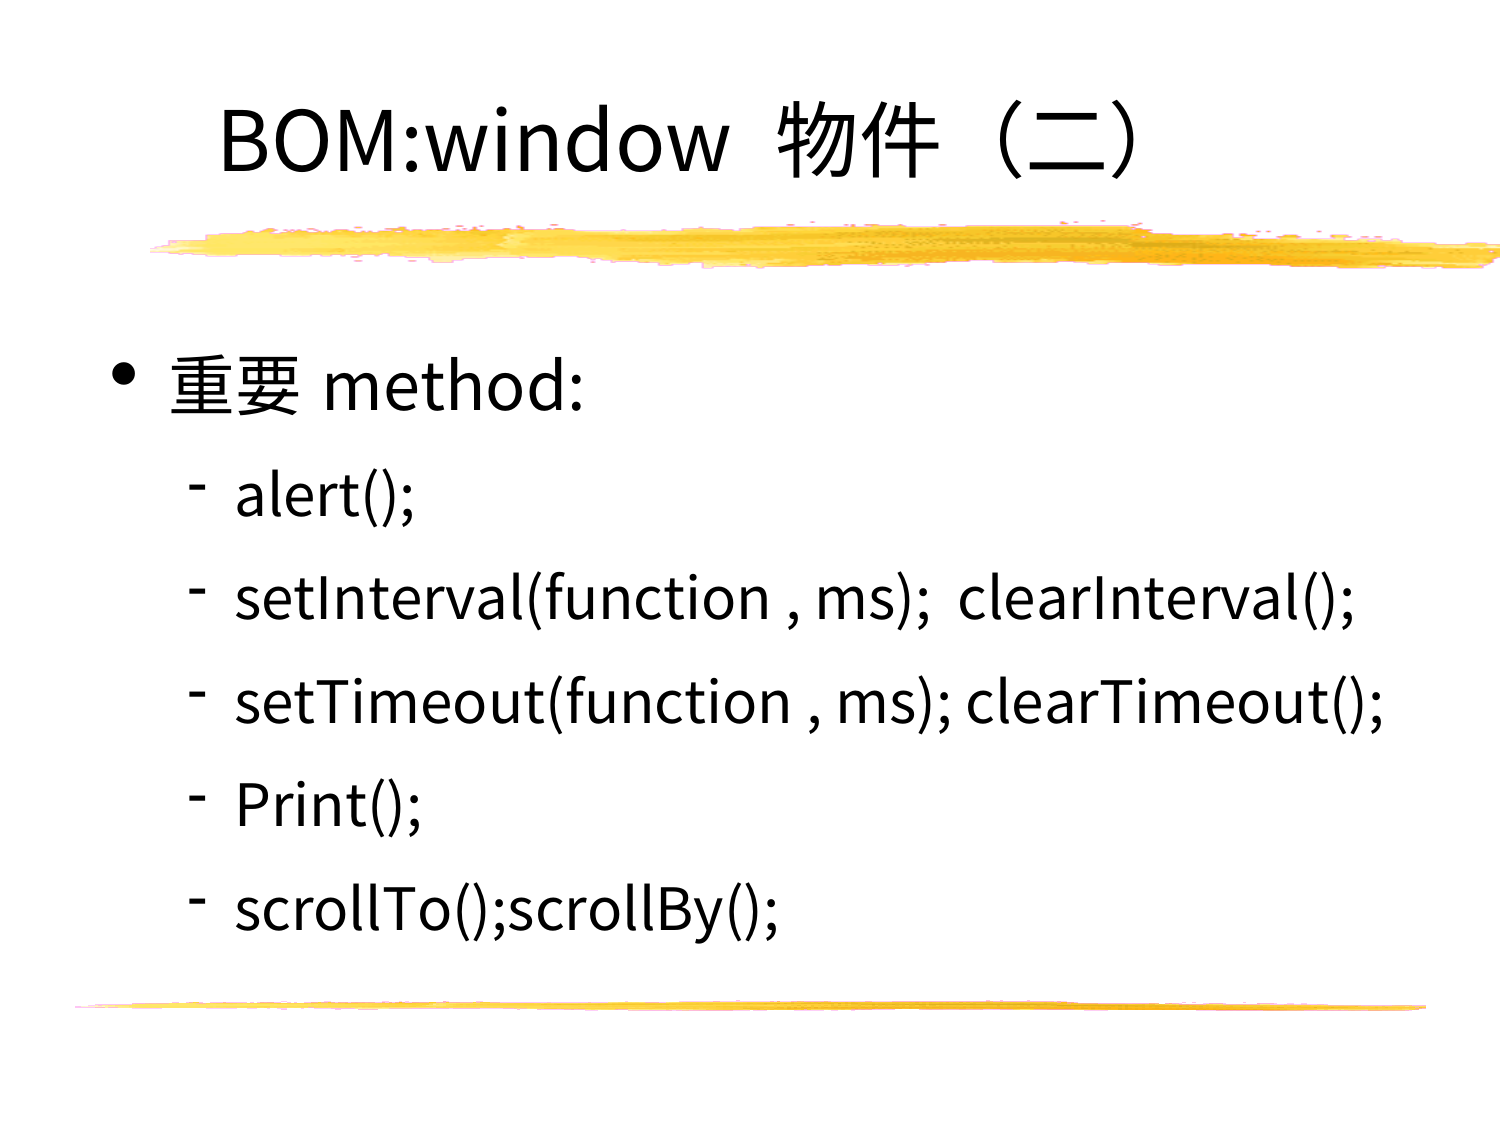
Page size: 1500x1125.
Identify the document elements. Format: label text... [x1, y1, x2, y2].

title BOM:window 物件（二） [66, 35, 1342, 225]
picture [75, 999, 1426, 1013]
picture [150, 215, 1500, 279]
list 重要method: alert(); setInterval(function , ms); clearInterval(); setTimeout(function , ms); clearTimeout(); Print(); scrollTo();scrollBy(); [112, 324, 1388, 1000]
